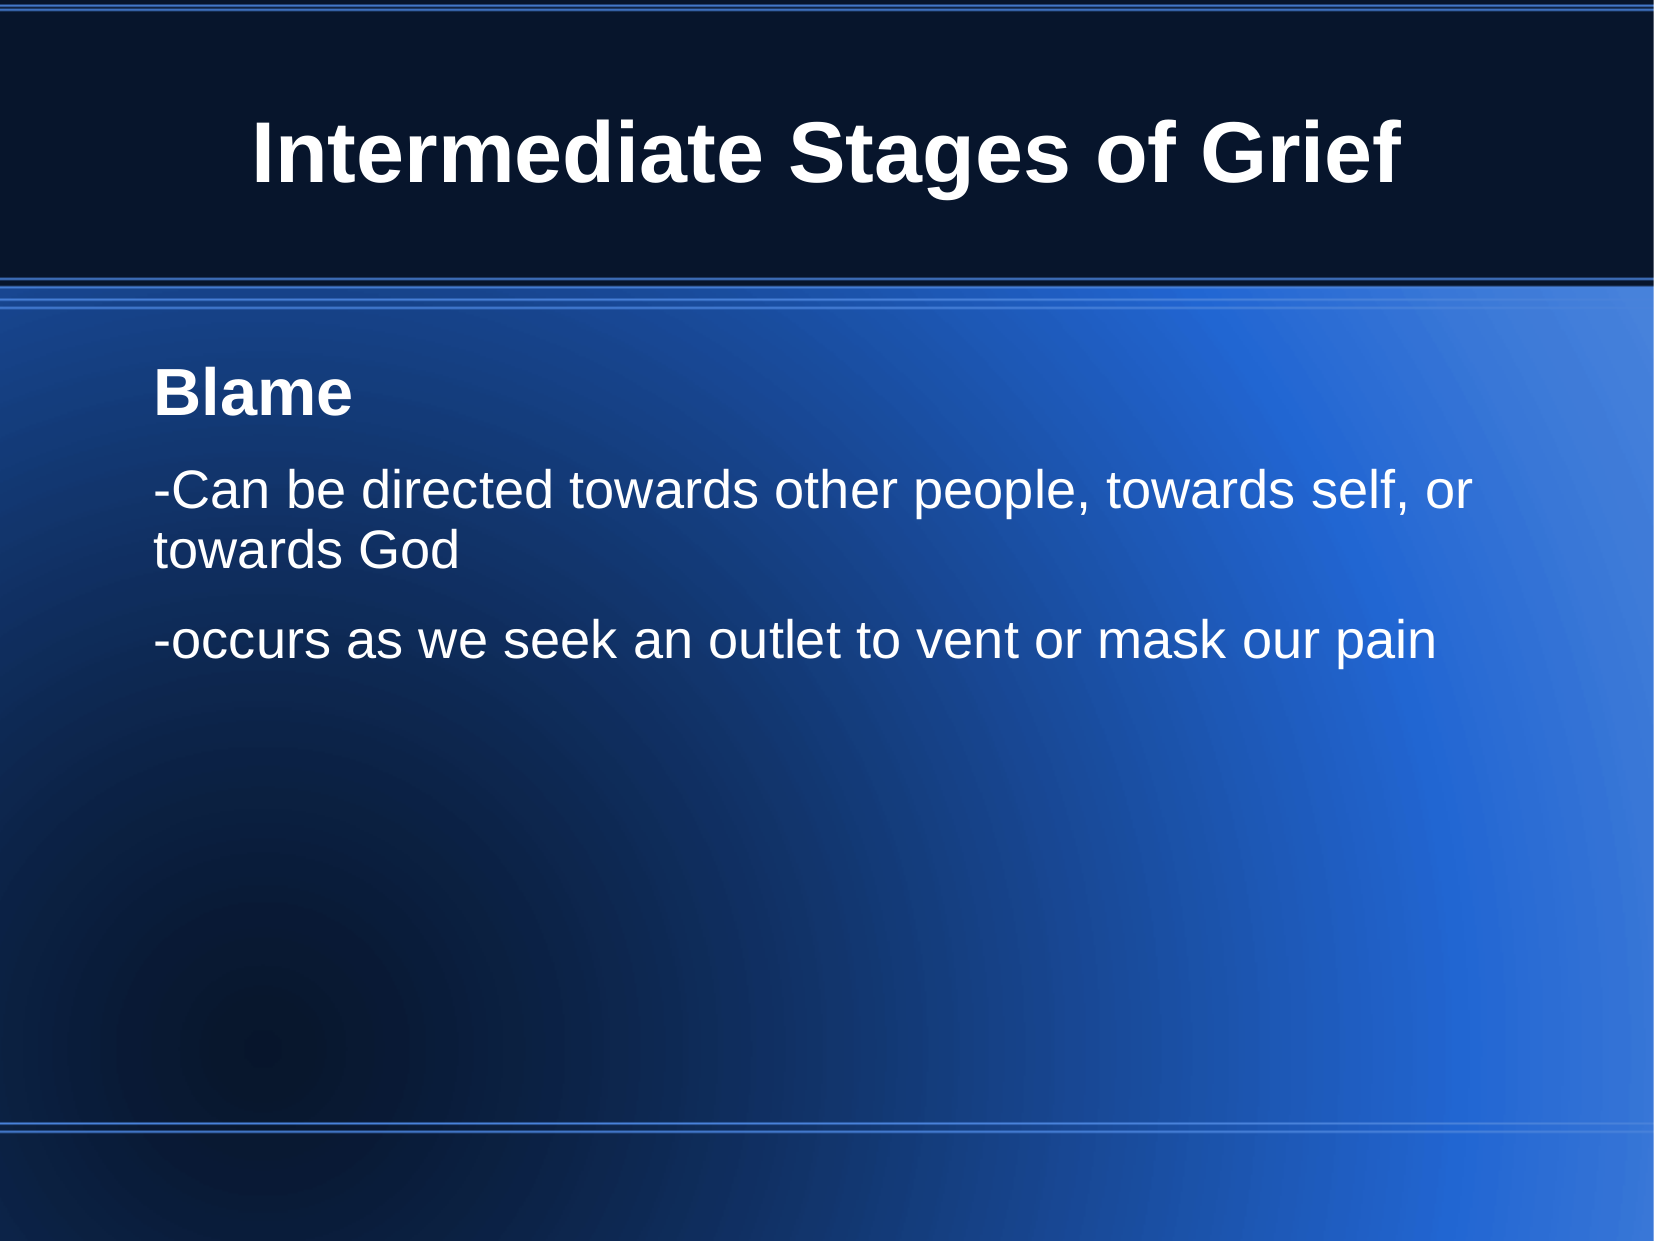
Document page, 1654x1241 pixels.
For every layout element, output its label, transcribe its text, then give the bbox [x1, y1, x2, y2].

list Blame -Can be directed towards other people, towards self, or towards God -occurs as we seek an outlet to vent or mask our pain [82, 355, 1571, 1058]
picture [0, 0, 1654, 1241]
title Intermediate Stages of Grief [82, 49, 1571, 257]
